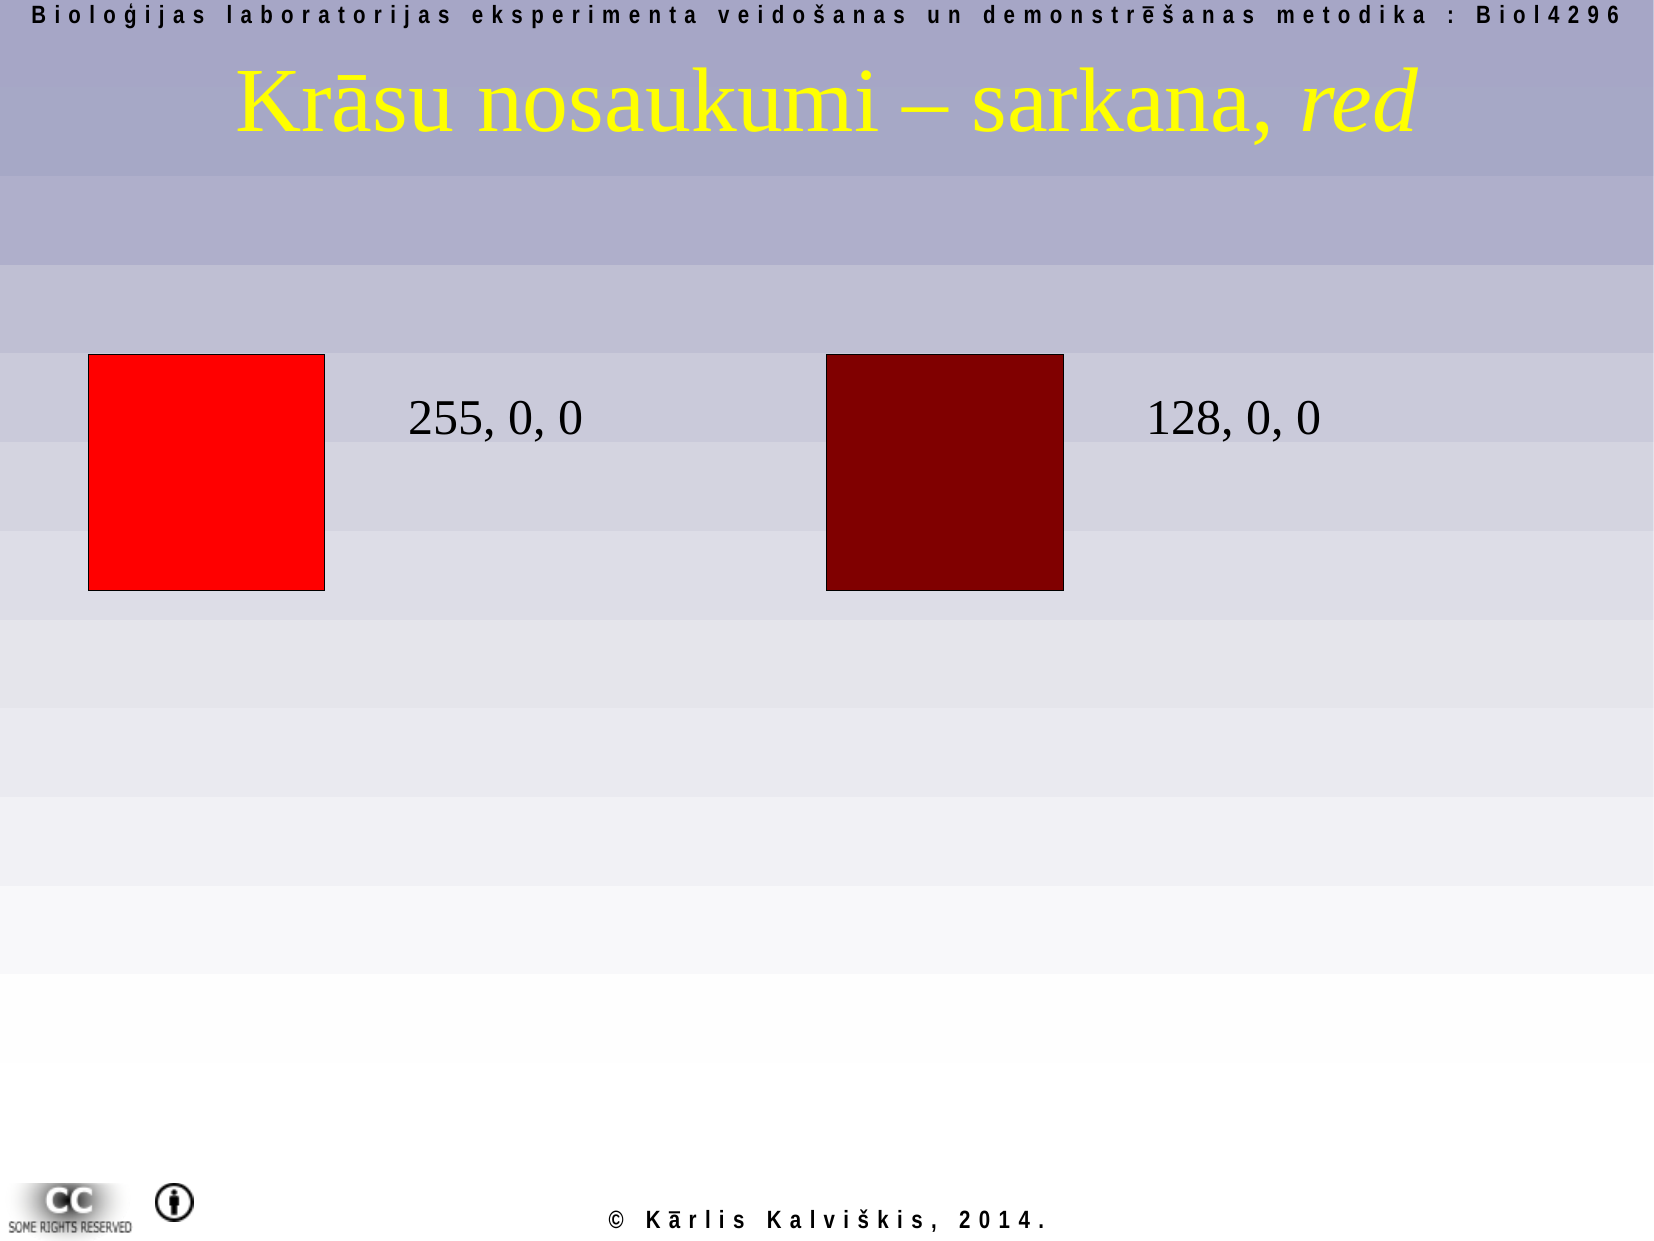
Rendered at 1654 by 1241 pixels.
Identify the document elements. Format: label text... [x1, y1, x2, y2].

picture [0, 0, 1654, 1241]
title Krāsu nosaukumi – sarkana, red [29, 49, 1625, 296]
text_box [88, 354, 325, 591]
text_box 255, 0, 0 [408, 389, 584, 446]
text_box 128, 0, 0 [1146, 389, 1322, 446]
text_box [826, 354, 1064, 591]
